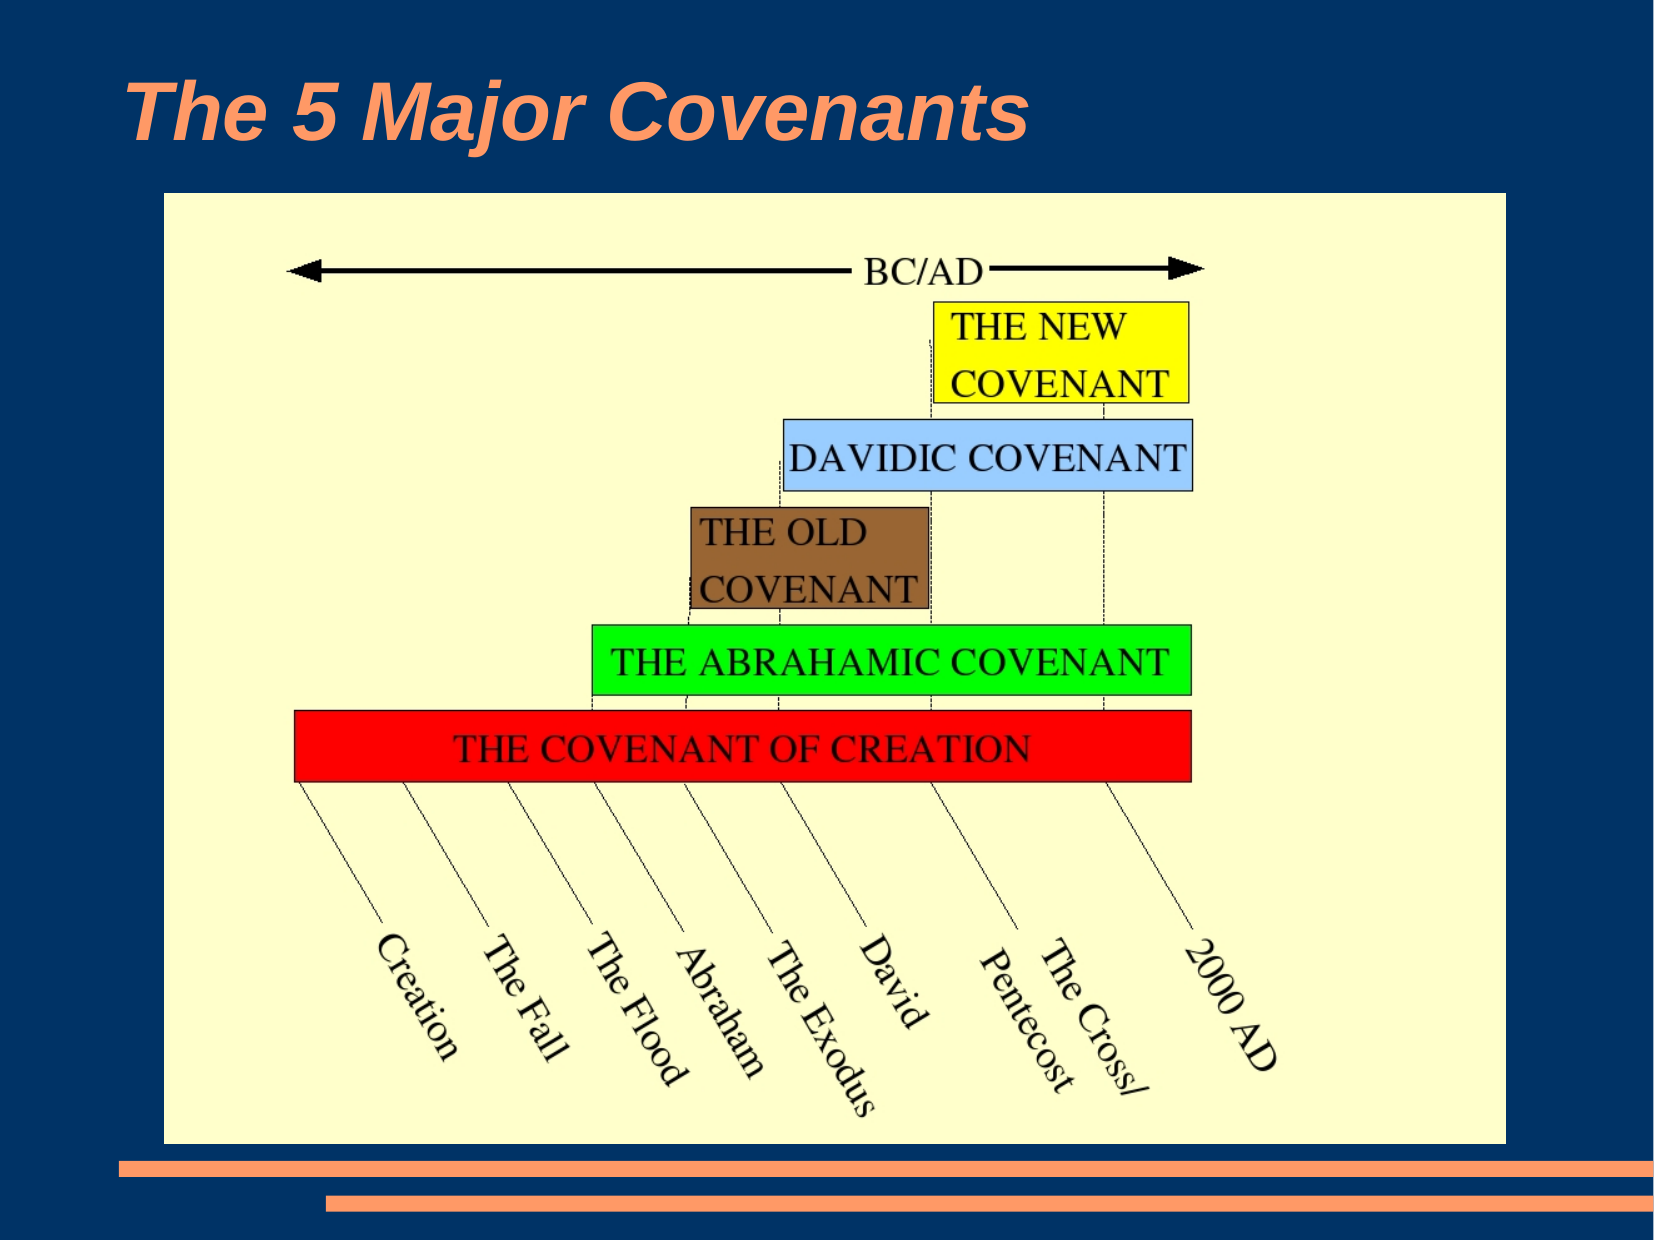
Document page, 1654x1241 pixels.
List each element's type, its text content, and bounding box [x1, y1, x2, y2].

picture [164, 193, 1506, 1144]
title The 5 Major Covenants [121, 46, 1534, 178]
